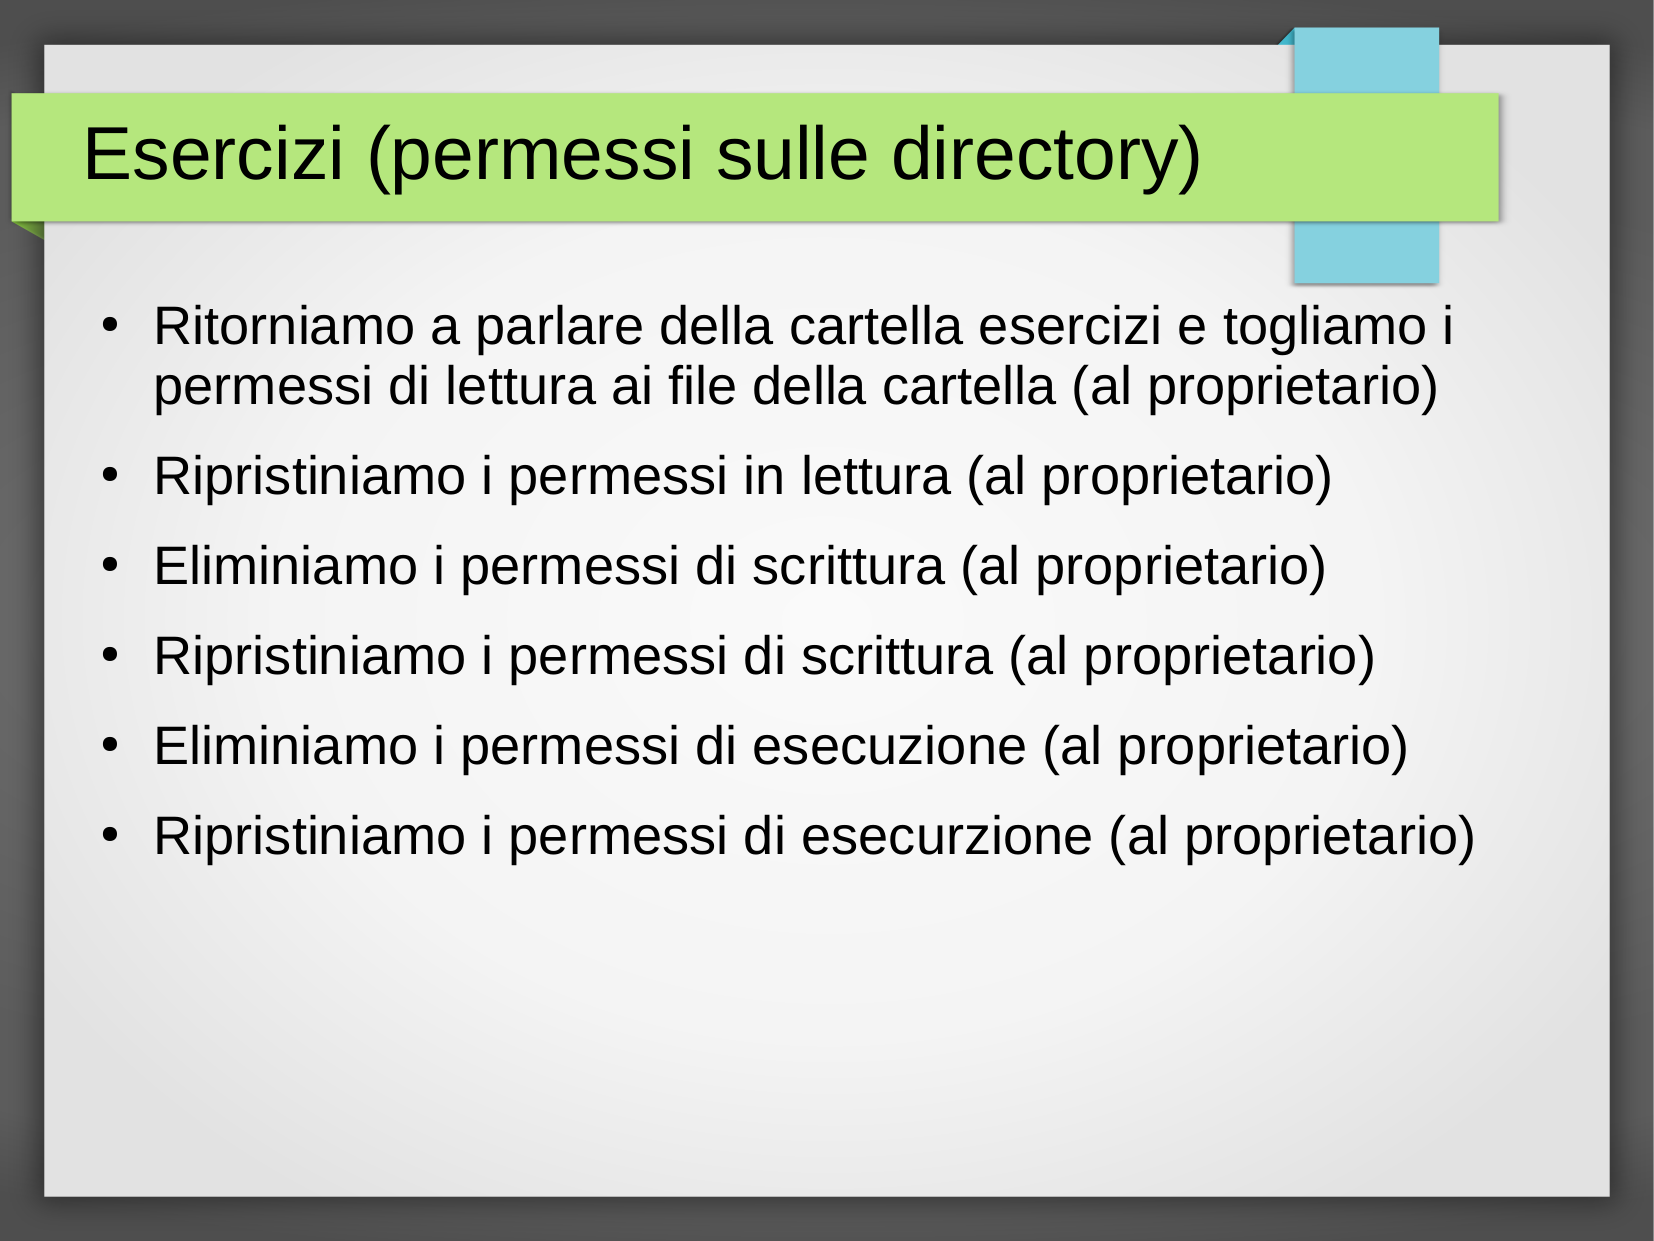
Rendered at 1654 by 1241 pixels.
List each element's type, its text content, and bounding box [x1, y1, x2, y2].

list Ritorniamo a parlare della cartella esercizi e togliamo i permessi di lettura ai file della cartella (al proprietario) Ripristiniamo i permessi in lettura (al proprietario) Eliminiamo i permessi di scrittura (al proprietario) Ripristiniamo i permessi di scrittura (al proprietario) Eliminiamo i permessi di esecuzione (al proprietario) Ripristiniamo i permessi di esecurzione (al proprietario) [82, 295, 1571, 1015]
title Esercizi (permessi sulle directory) [82, 94, 1264, 213]
picture [0, 0, 1654, 1241]
